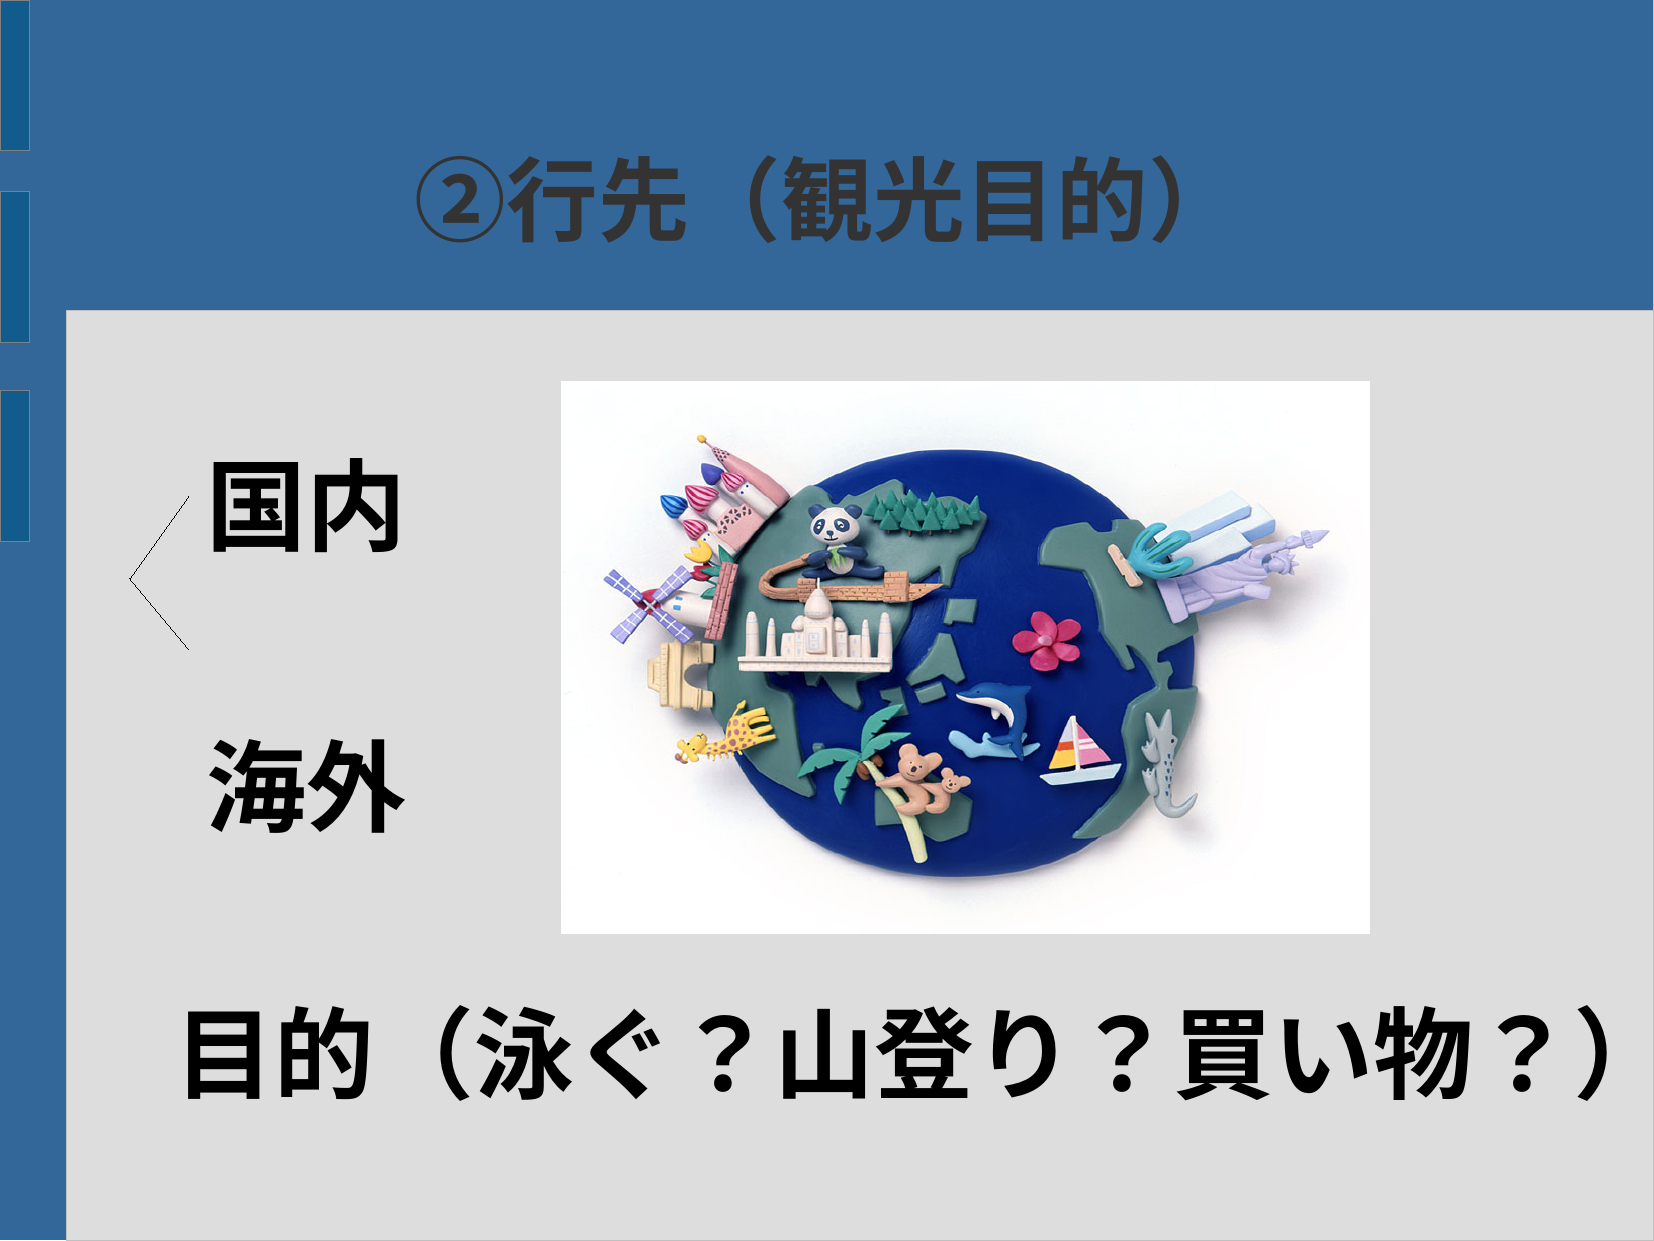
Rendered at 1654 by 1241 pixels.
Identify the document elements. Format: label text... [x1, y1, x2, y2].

picture [561, 381, 1370, 934]
title ②行先（観光目的） [121, 91, 1534, 299]
text_box 目的（泳ぐ？山登り？買い物？） [159, 968, 1654, 1241]
list 国内 海外 [135, 427, 561, 768]
